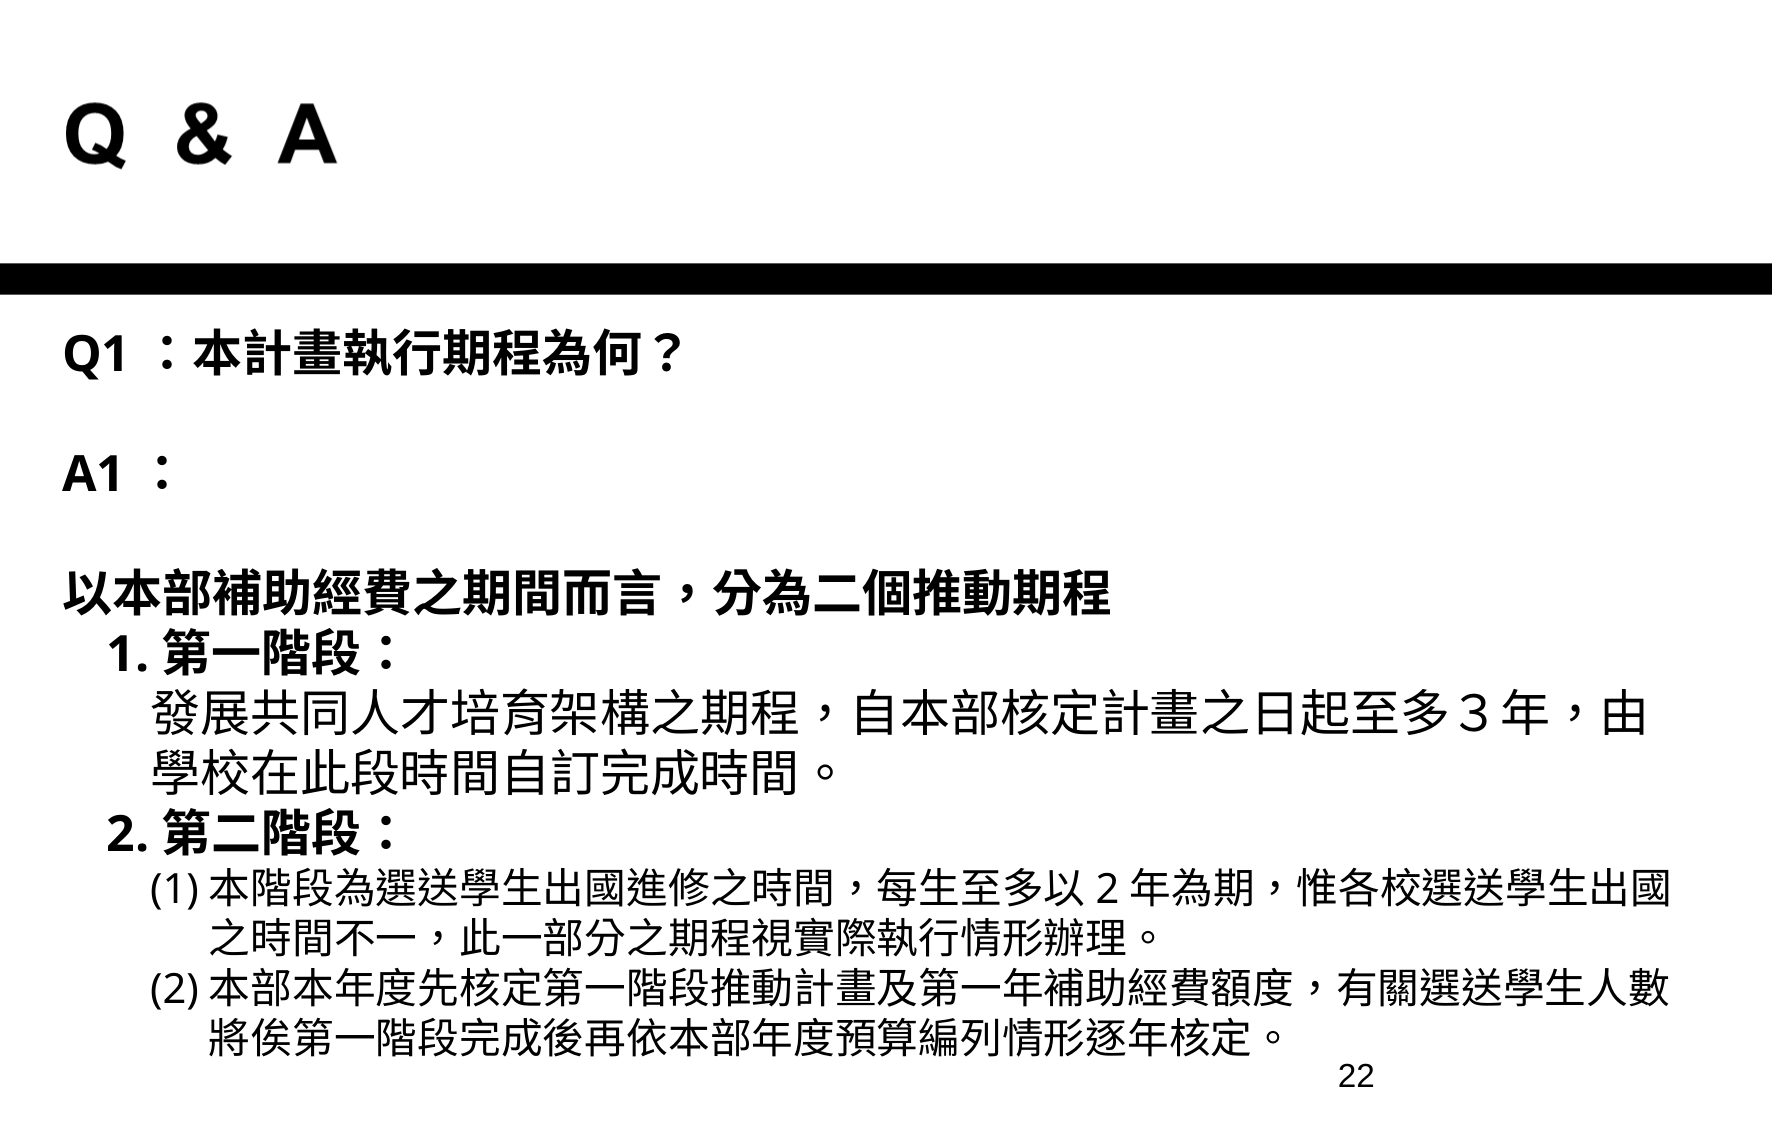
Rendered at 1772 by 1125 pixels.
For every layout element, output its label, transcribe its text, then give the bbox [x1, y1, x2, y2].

picture [47, 0, 1478, 265]
text_box Q1：本計畫執行期程為何？ A1： 以本部補助經費之期間而言，分為二個推動期程 1.第一階段： 發展共同人才培育架構之期程，自本部核定計畫之日起至多３年，由學校在此段時間自訂完成時間。 2.第二階段： (1)本階段為選送學生出國進修之時間，每生至多以2年為期，惟各校選送學生出國之時間不一，此一部分之期程視實際執行情形辦理。 (2)本部本年度先核定第一階段推動計畫及第一年補助經費額度，有關選送學生人數將俟第一階段完成後再依本部年度預算編列情形逐年核定。 [47, 314, 1713, 1070]
text_box 22 [1322, 1046, 1737, 1125]
